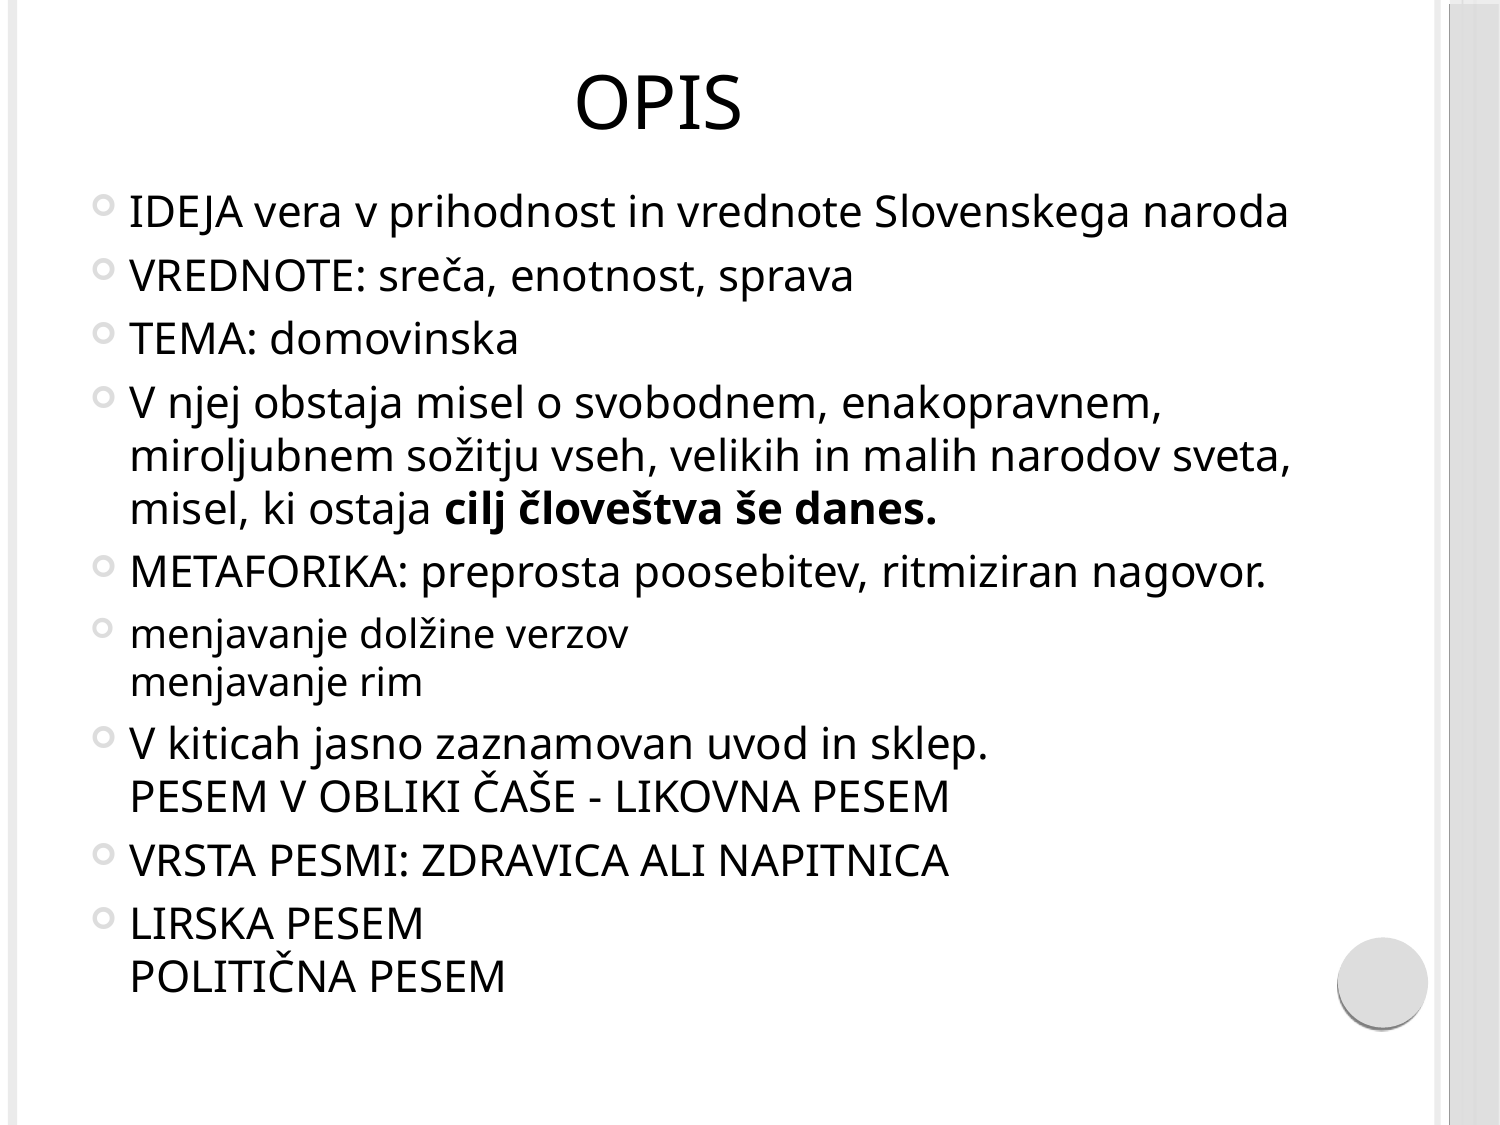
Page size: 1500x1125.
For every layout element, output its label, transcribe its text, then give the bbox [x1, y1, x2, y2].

list IDEJA vera v prihodnost in vrednote Slovenskega naroda VREDNOTE: sreča, enotnost, sprava TEMA: domovinska V njej obstaja misel o svobodnem, enakopravnem, miroljubnem sožitju vseh, velikih in malih narodov sveta, misel, ki ostaja cilj človeštva še danes. METAFORIKA: preprosta poosebitev, ritmiziran nagovor. menjavanje dolžine verzov menjavanje rim V kiticah jasno zaznamovan uvod in sklep. PESEM V OBLIKI ČAŠE - LIKOVNA PESEM VRSTA PESMI: ZDRAVICA ALI NAPITNICA LIRSKA PESEM POLITIČNA PESEM [75, 175, 1336, 1090]
text_box OPIS [480, 46, 1325, 152]
